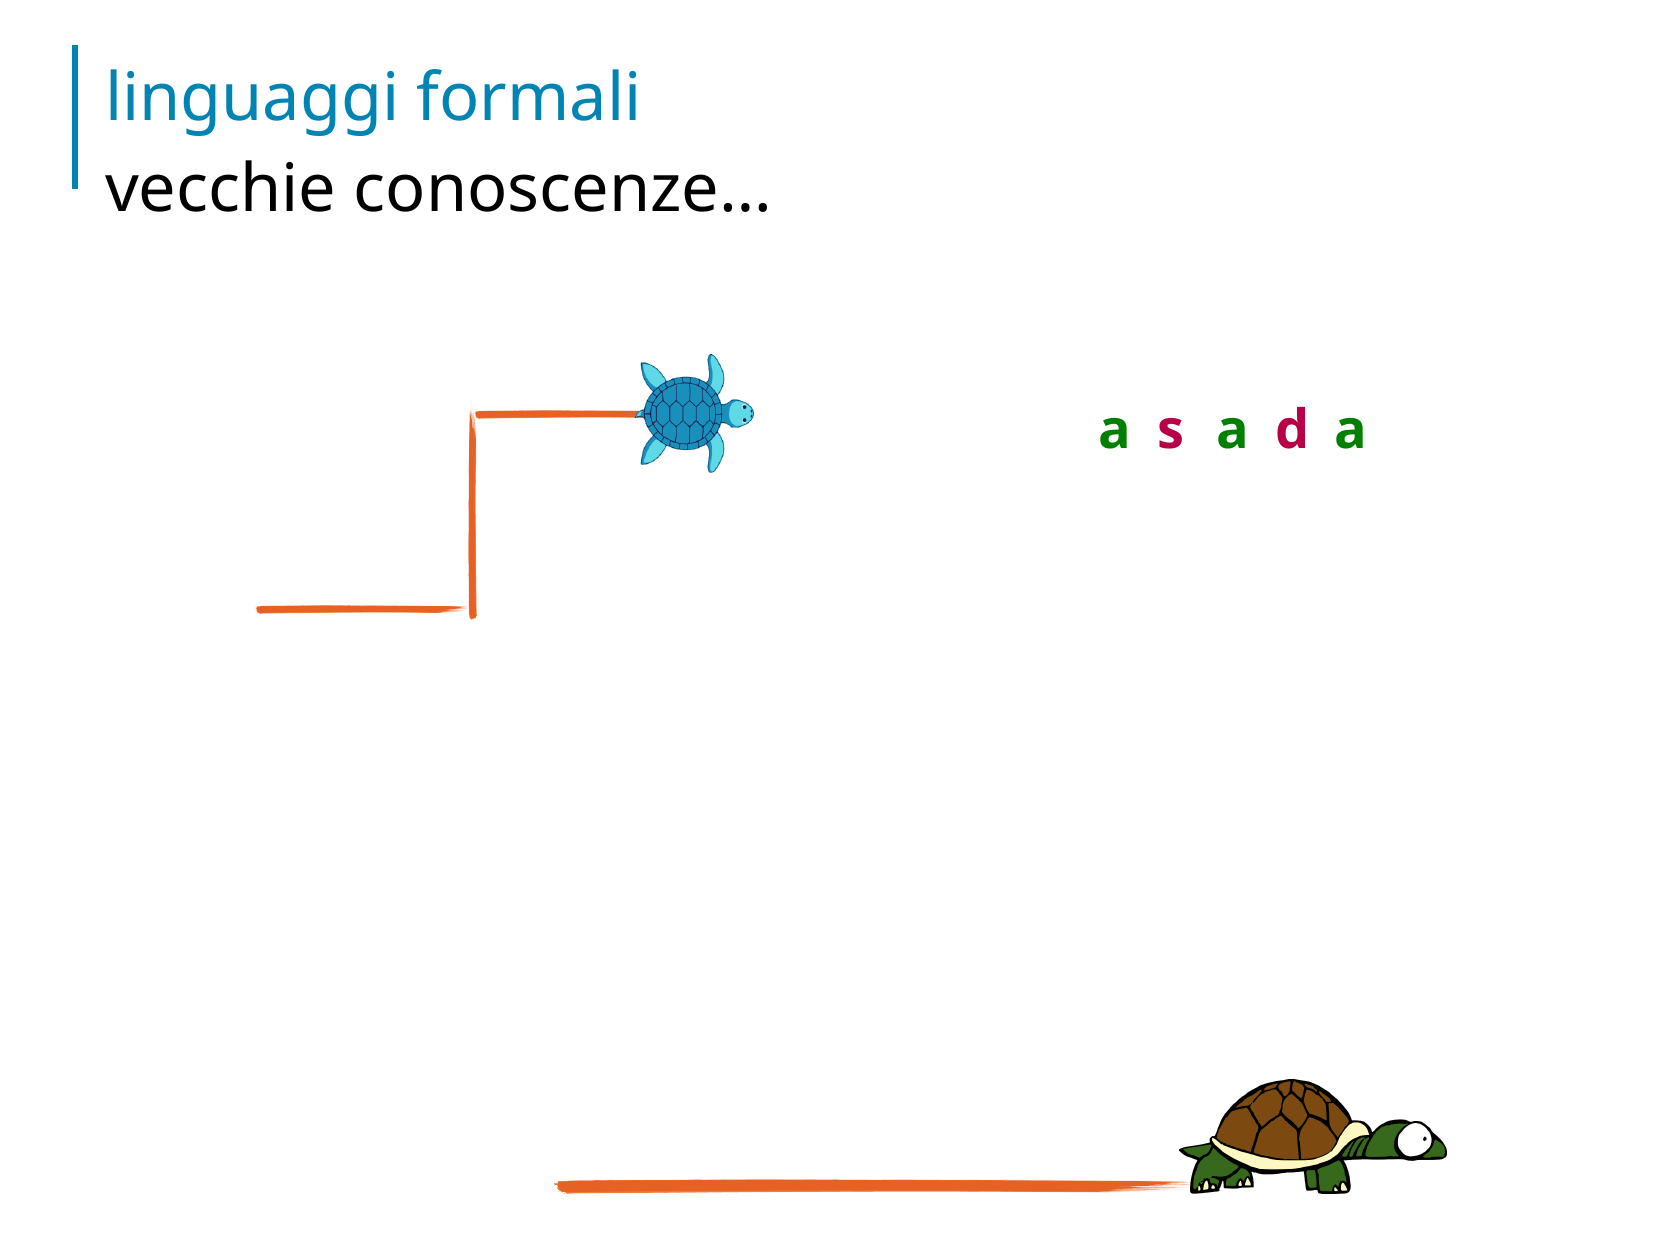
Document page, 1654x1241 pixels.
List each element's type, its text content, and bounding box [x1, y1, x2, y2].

text_box a [1201, 383, 1260, 472]
picture [255, 354, 754, 620]
text_box s [1142, 383, 1201, 472]
picture [553, 1079, 1447, 1194]
text_box d [1260, 383, 1319, 472]
text_box a [1319, 383, 1396, 472]
title linguaggi formali vecchie conoscenze… [105, 49, 1571, 200]
text_box a [1083, 383, 1142, 472]
